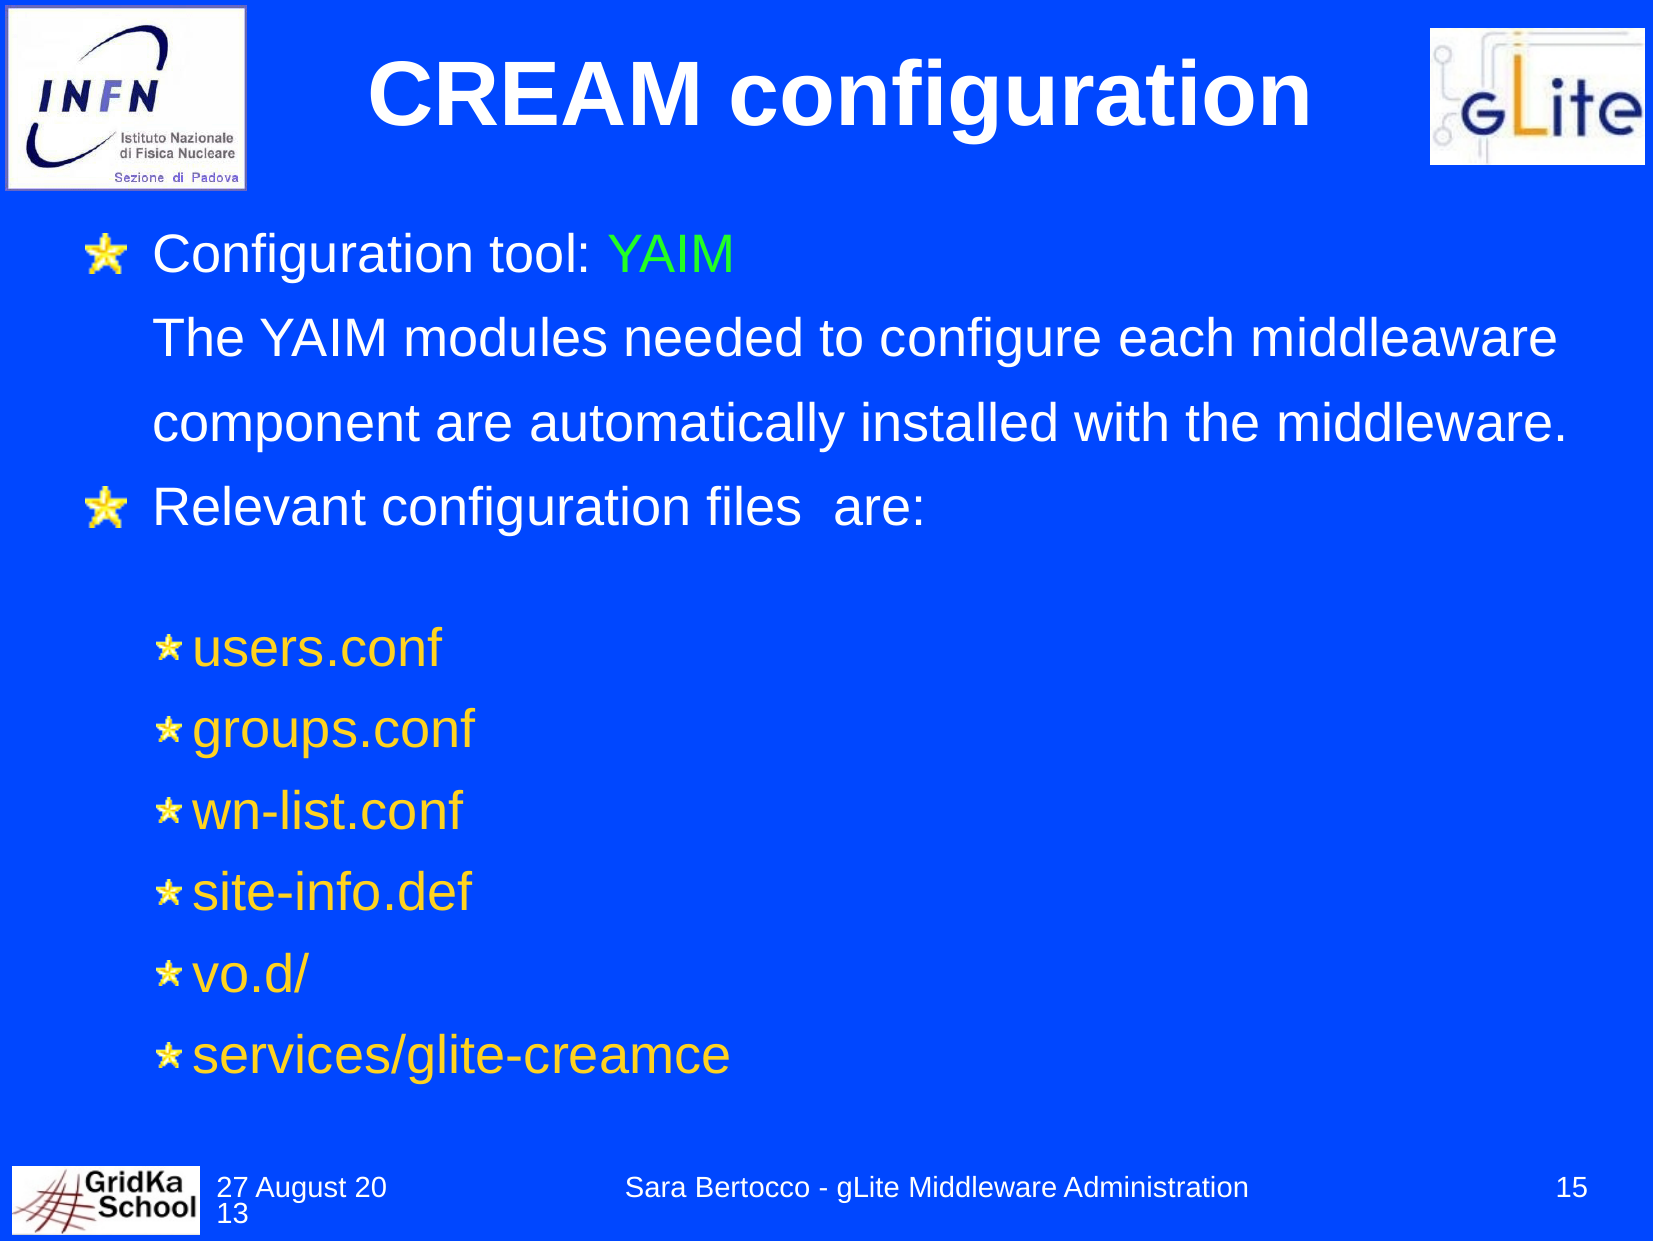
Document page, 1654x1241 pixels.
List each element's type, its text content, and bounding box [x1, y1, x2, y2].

picture [1430, 28, 1645, 165]
picture [12, 1166, 200, 1235]
picture [5, 5, 247, 191]
text_box Configuration tool: YAIM The YAIM modules needed to configure each middleaware component are automatically installed with the middleware. Relevant configuration files are: users.conf groups.conf wn-list.conf site-info.def vo.d/ services/glite-creamce [71, 215, 1591, 1161]
title CREAM configuration [5, 4, 1645, 183]
